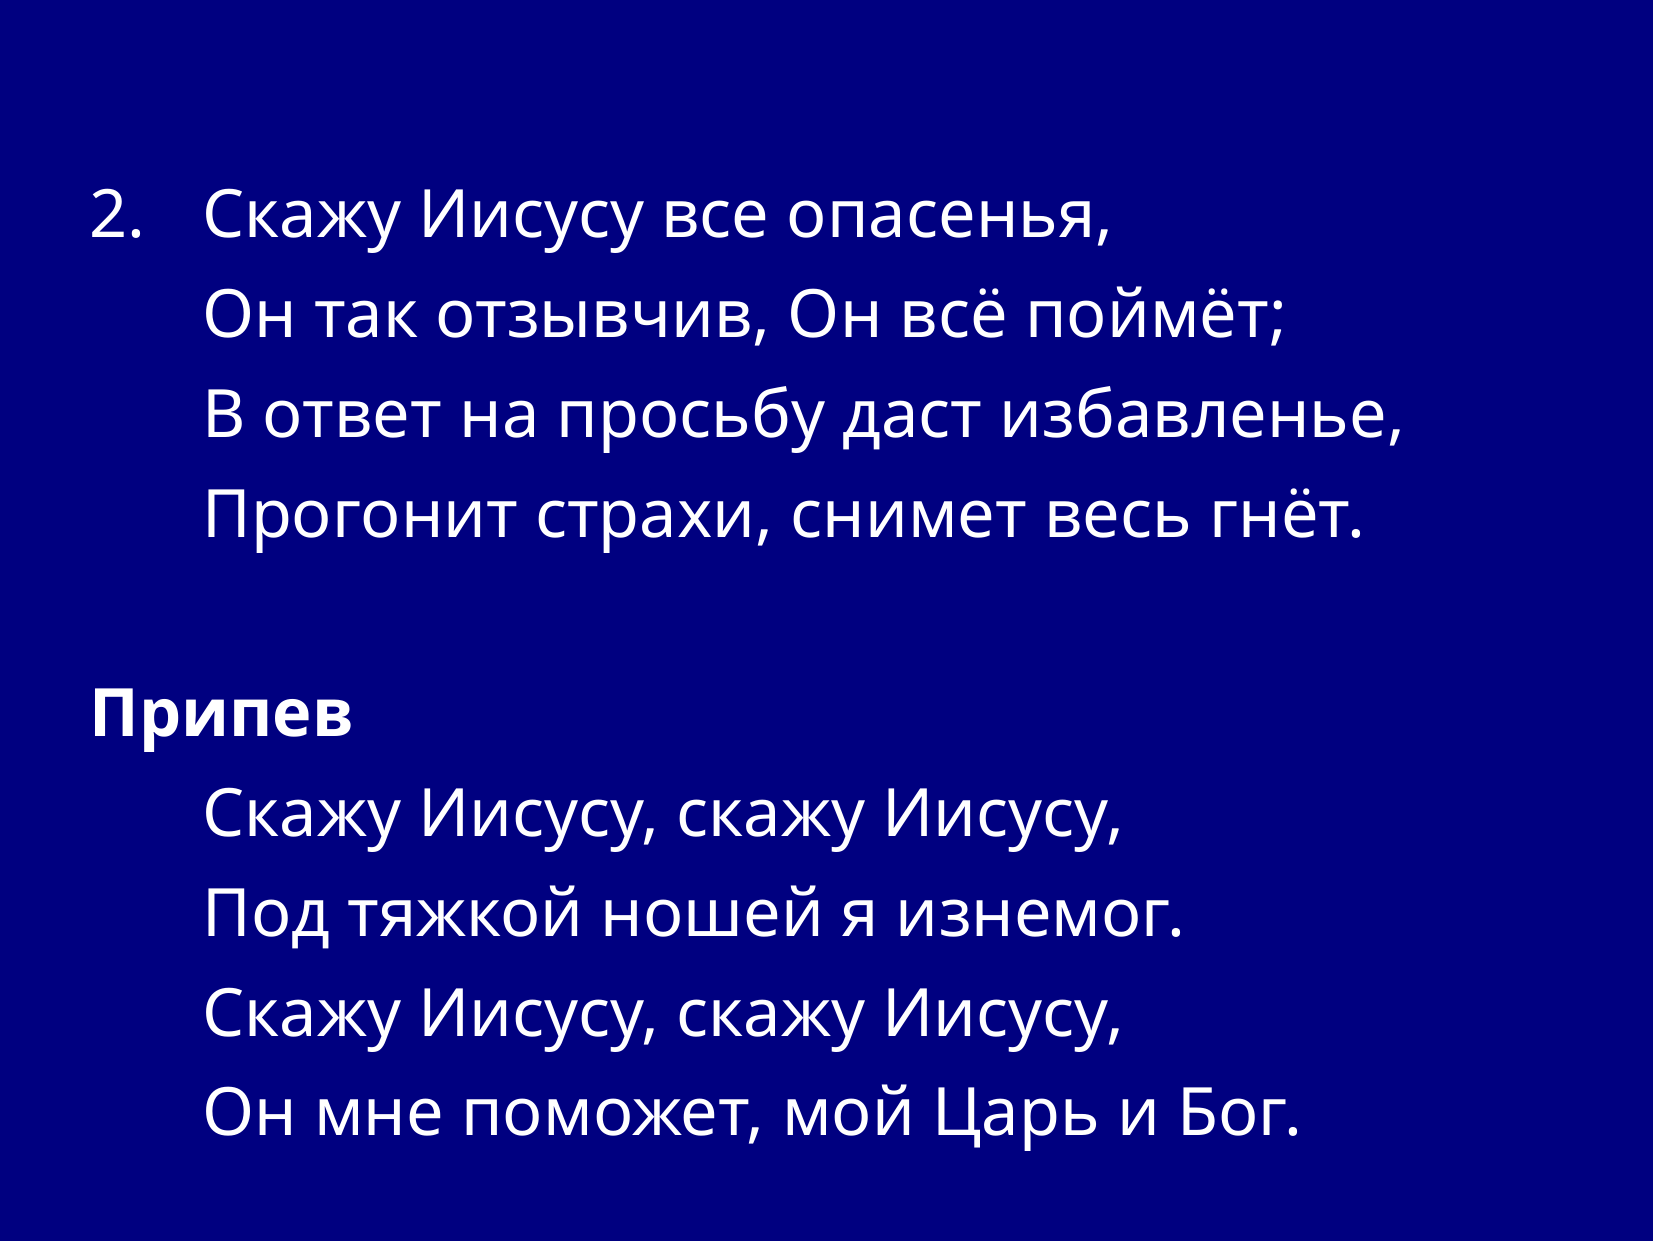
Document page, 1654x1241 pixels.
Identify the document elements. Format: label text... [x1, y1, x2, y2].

text_box 2. Скажу Иисусу все опасенья, Он так отзывчив, Он всё поймёт; В ответ на просьбу даст избавленье, Прогонит страхи, снимет весь гнёт. Припев Скажу Иисусу, скажу Иисусу, Под тяжкой ношей я изнемог. Скажу Иисусу, скажу Иисусу, Он мне поможет, мой Царь и Бог. [75, 150, 1576, 1163]
